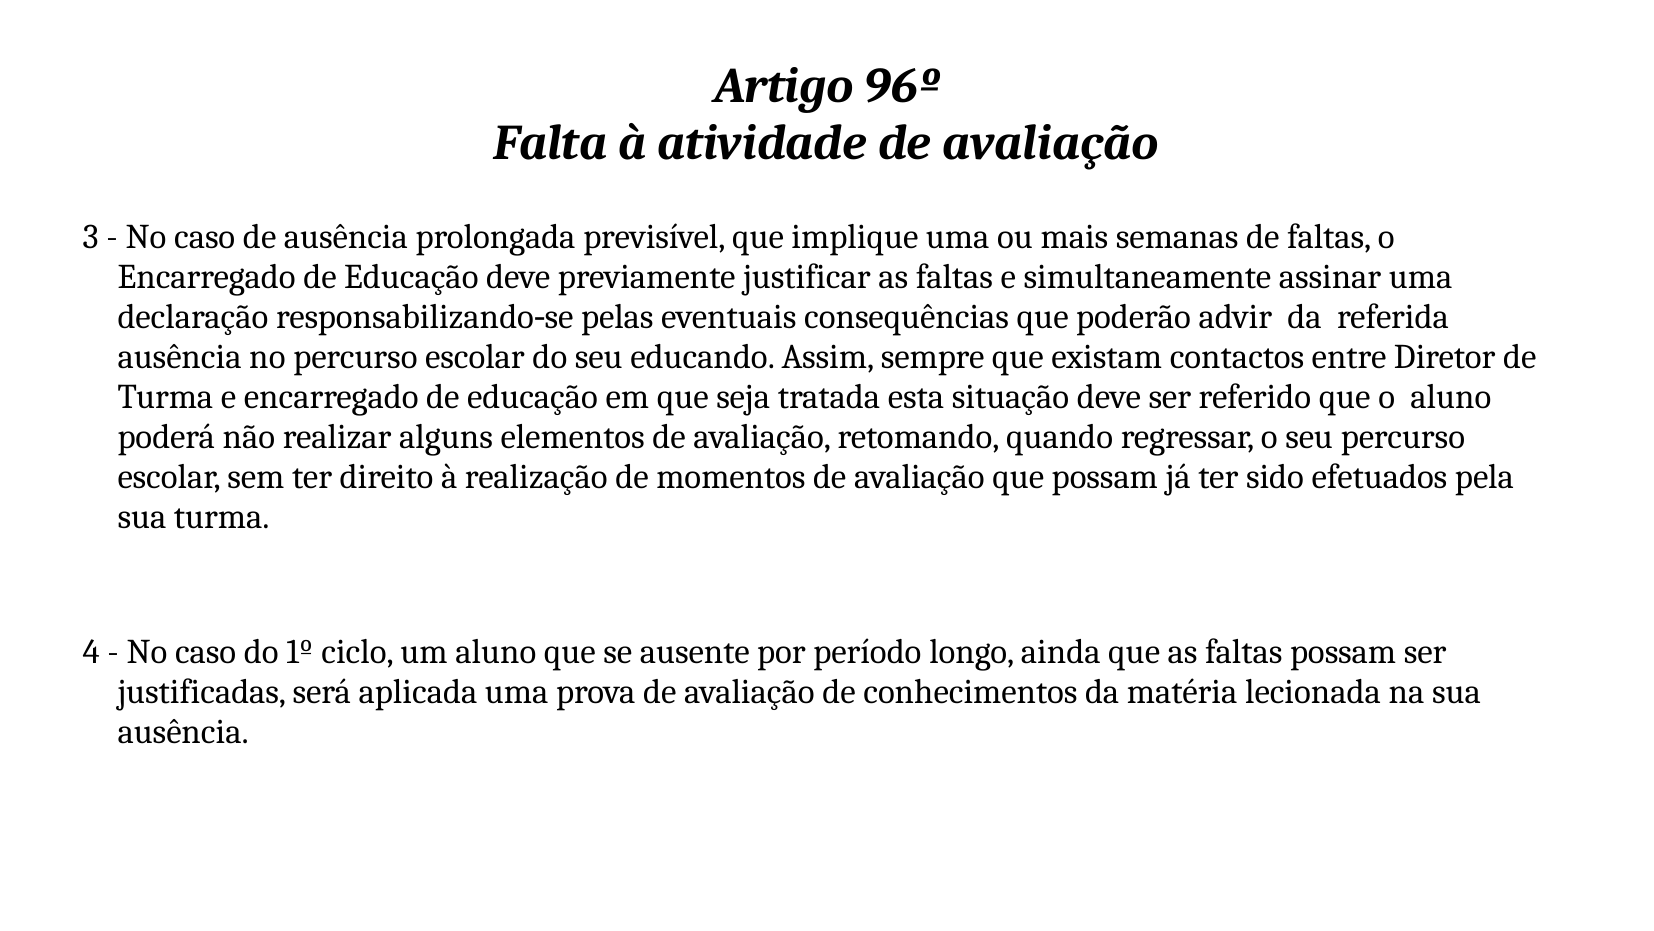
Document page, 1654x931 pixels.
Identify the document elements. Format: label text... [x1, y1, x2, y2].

title Artigo 96º Falta à atividade de avaliação [82, 37, 1571, 193]
list 3 - No caso de ausência prolongada previsível, que implique uma ou mais semanas de faltas, o Encarregado de Educação deve previamente justificar as faltas e simultaneamente assinar uma declaração responsabilizando‐se pelas eventuais consequências que poderão advir da referida ausência no percurso escolar do seu educando. Assim, sempre que existam contactos entre Diretor de Turma e encarregado de educação em que seja tratada esta situação deve ser referido que o aluno poderá não realizar alguns elementos de avaliação, retomando, quando regressar, o seu percurso escolar, sem ter direito à realização de momentos de avaliação que possam já ter sido efetuados pela sua turma. 4 - No caso do 1º ciclo, um aluno que se ausente por período longo, ainda que as faltas possam ser justificadas, será aplicada uma prova de avaliação de conhecimentos da matéria lecionada na sua ausência. [82, 217, 1571, 758]
